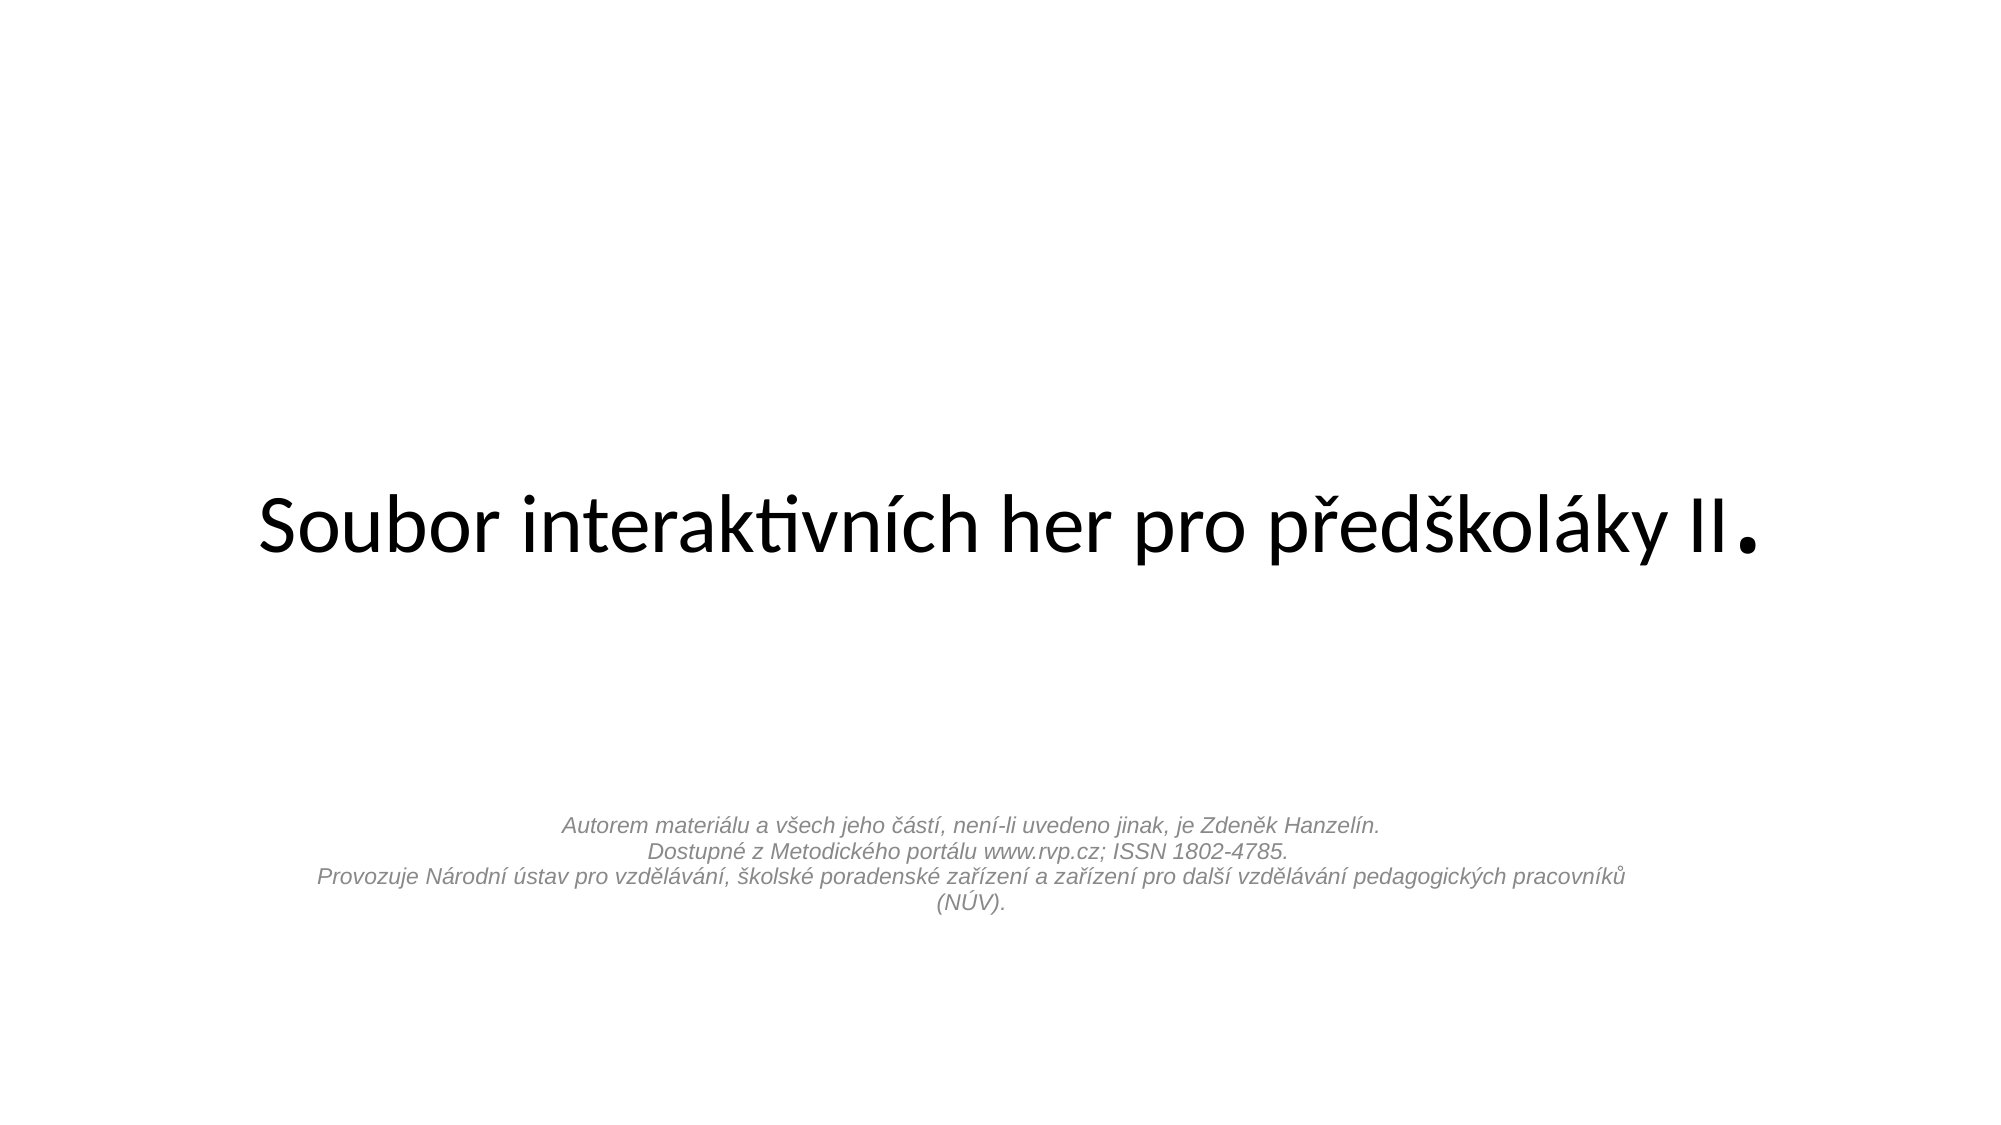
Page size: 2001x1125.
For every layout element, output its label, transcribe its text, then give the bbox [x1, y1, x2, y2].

text_box Autorem materiálu a všech jeho částí, není-li uvedeno jinak, je Zdeněk Hanzelín. Dostupné z Metodického portálu www.rvp.cz; ISSN 1802-4785. Provozuje Národní ústav pro vzdělávání, školské poradenské zařízení a zařízení pro další vzdělávání pedagogických pracovníků (NÚV). [266, 805, 1678, 898]
title Soubor interaktivních her pro předškoláky II. [236, 195, 1787, 588]
